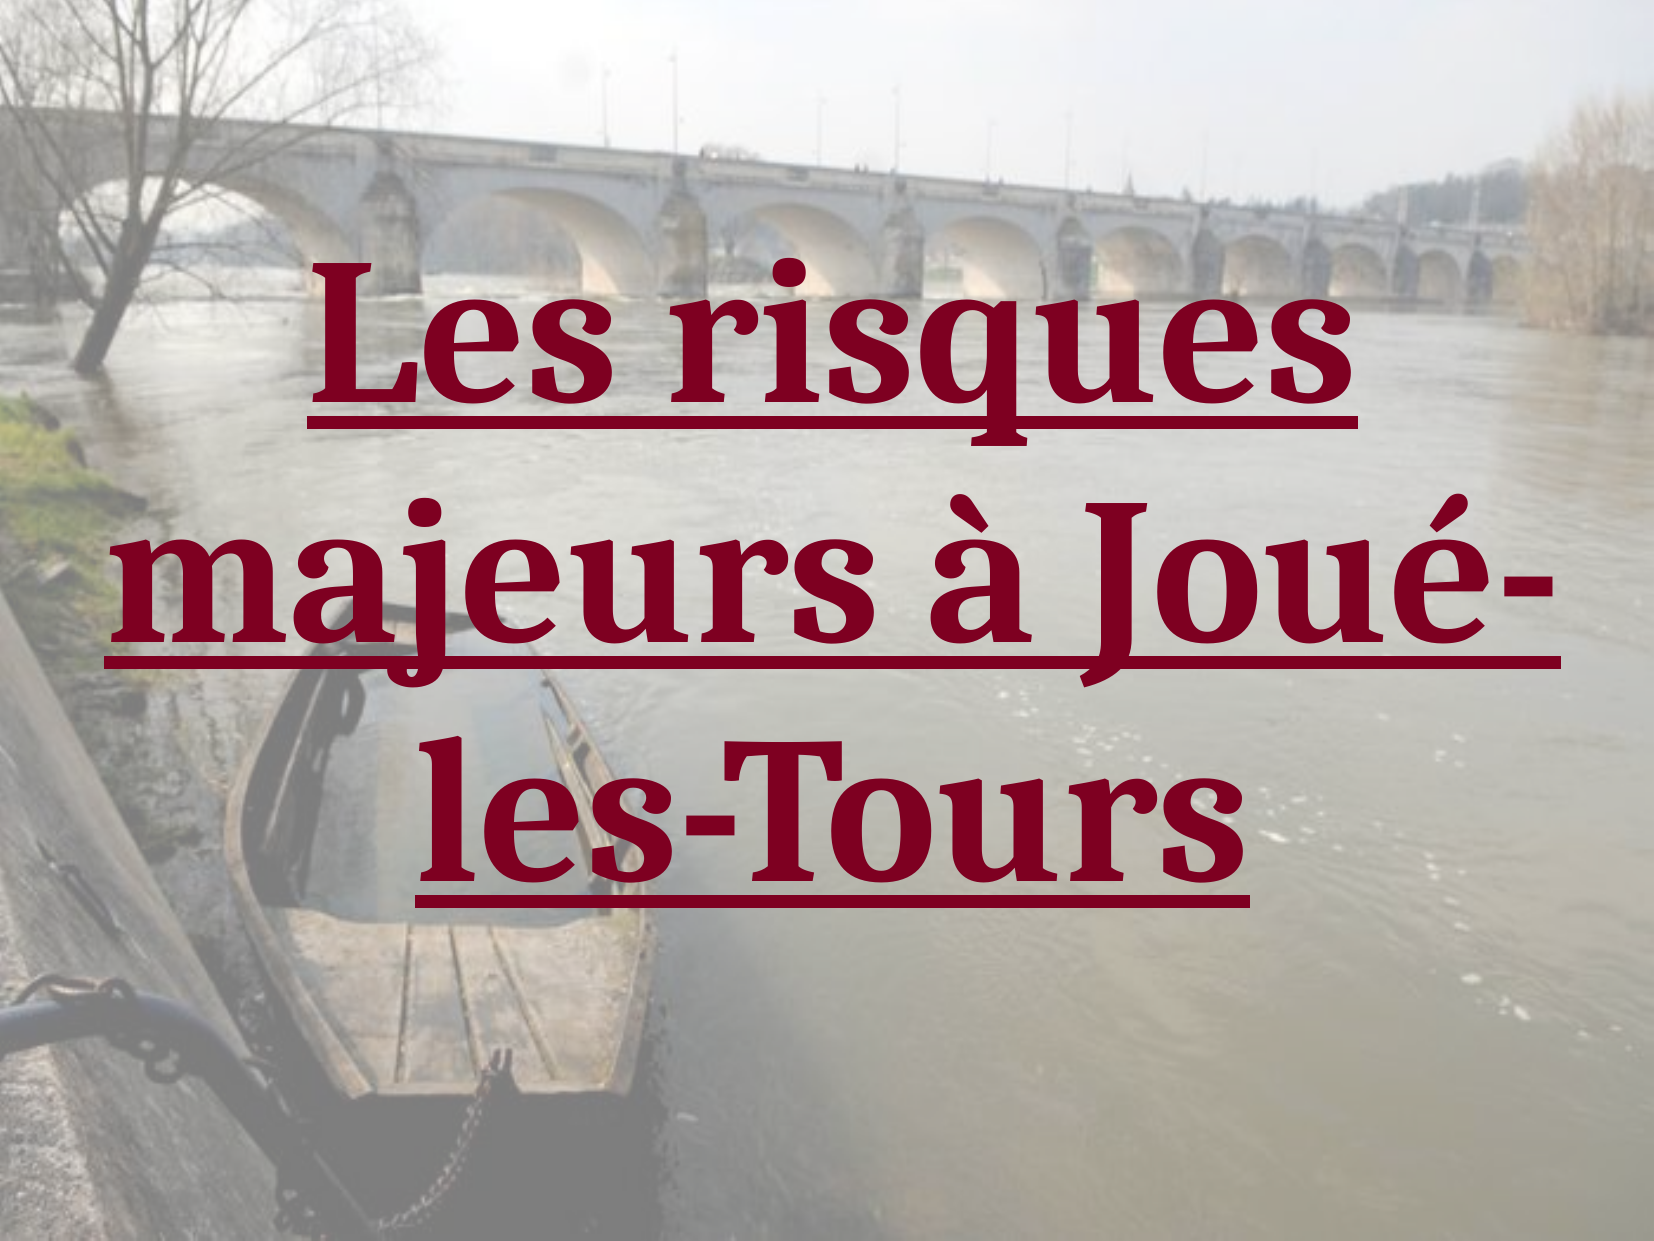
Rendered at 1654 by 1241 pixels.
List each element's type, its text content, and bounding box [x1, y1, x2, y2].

subtitle Les risques majeurs à Joué-les-Tours [11, 85, 1654, 1063]
picture [0, 0, 1654, 1241]
